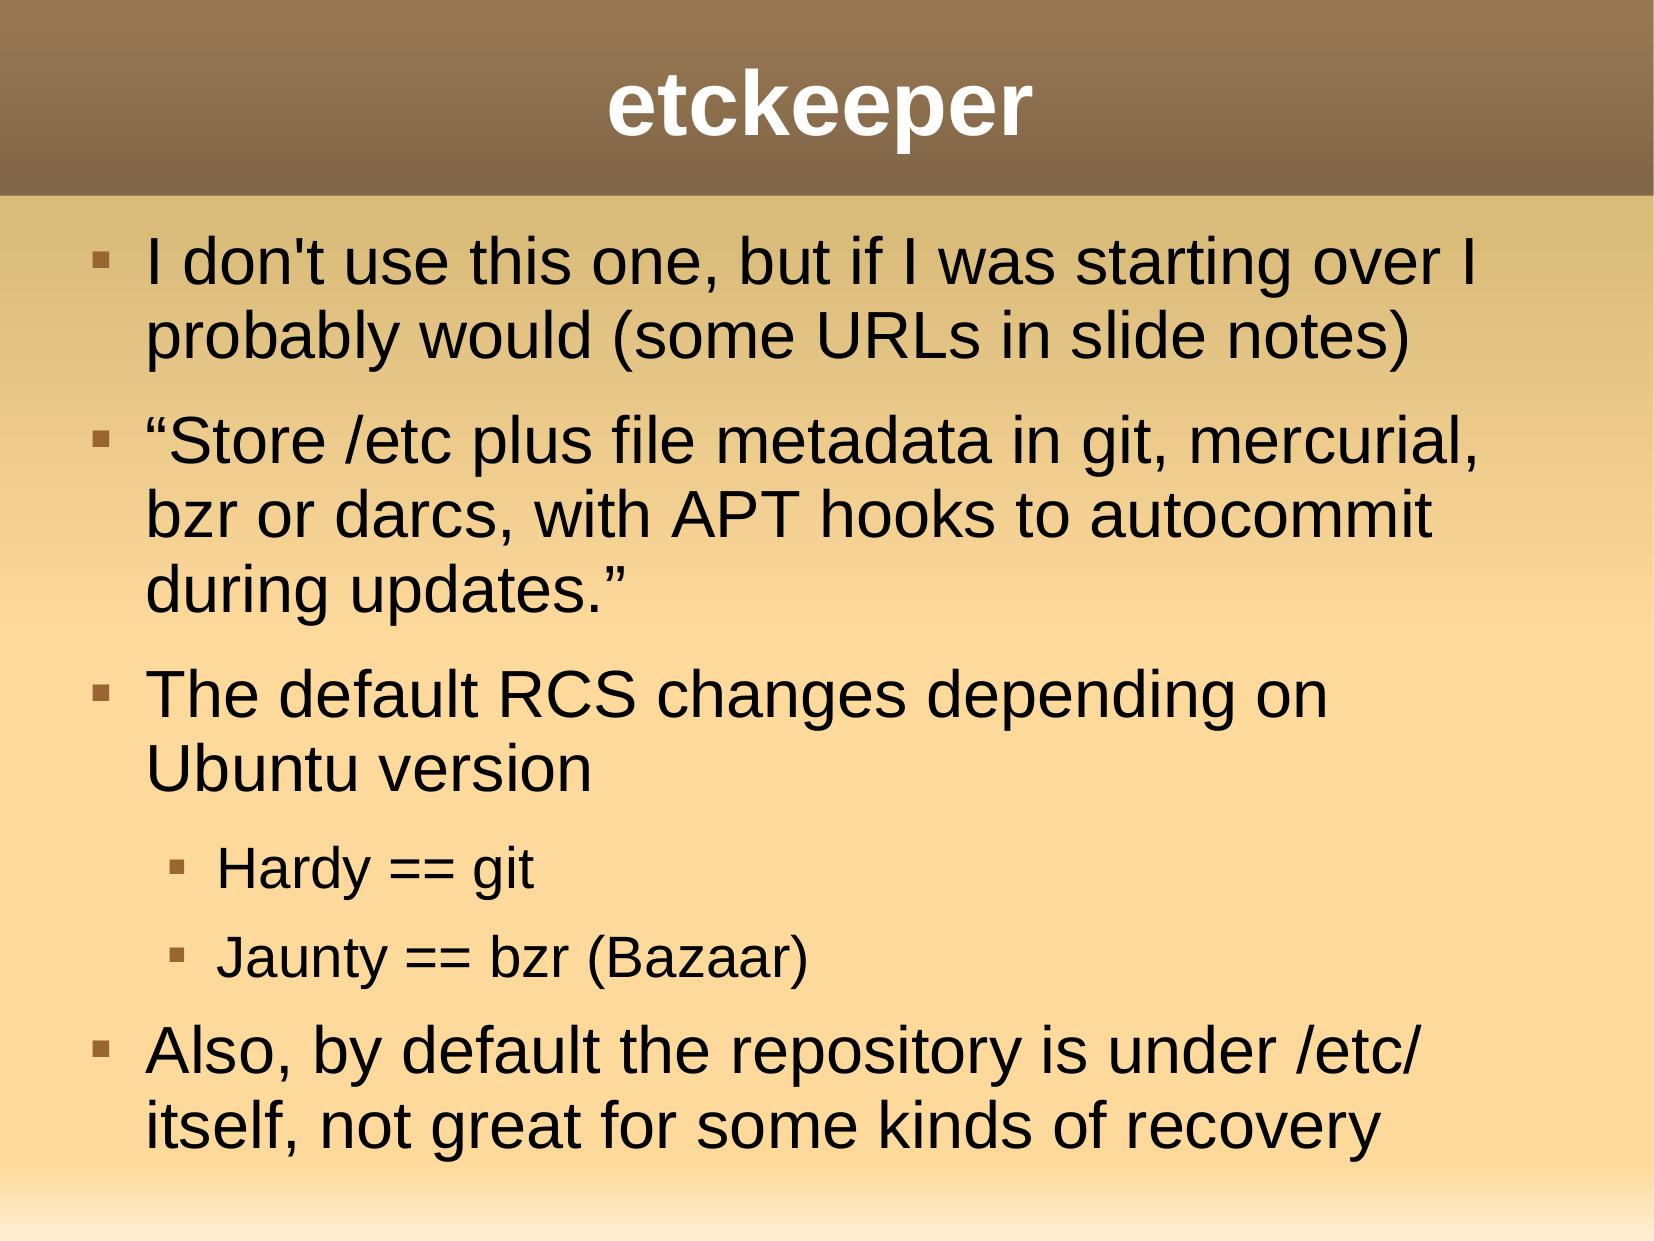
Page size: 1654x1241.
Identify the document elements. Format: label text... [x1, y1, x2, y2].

list I don't use this one, but if I was starting over I probably would (some URLs in slide notes) “Store /etc plus file metadata in git, mercurial, bzr or darcs, with APT hooks to autocommit during updates.” The default RCS changes depending on Ubuntu version Hardy == git Jaunty == bzr (Bazaar) Also, by default the repository is under /etc/ itself, not great for some kinds of recovery [75, 223, 1564, 1163]
picture [0, 0, 1654, 1241]
title etckeeper [76, 0, 1565, 208]
